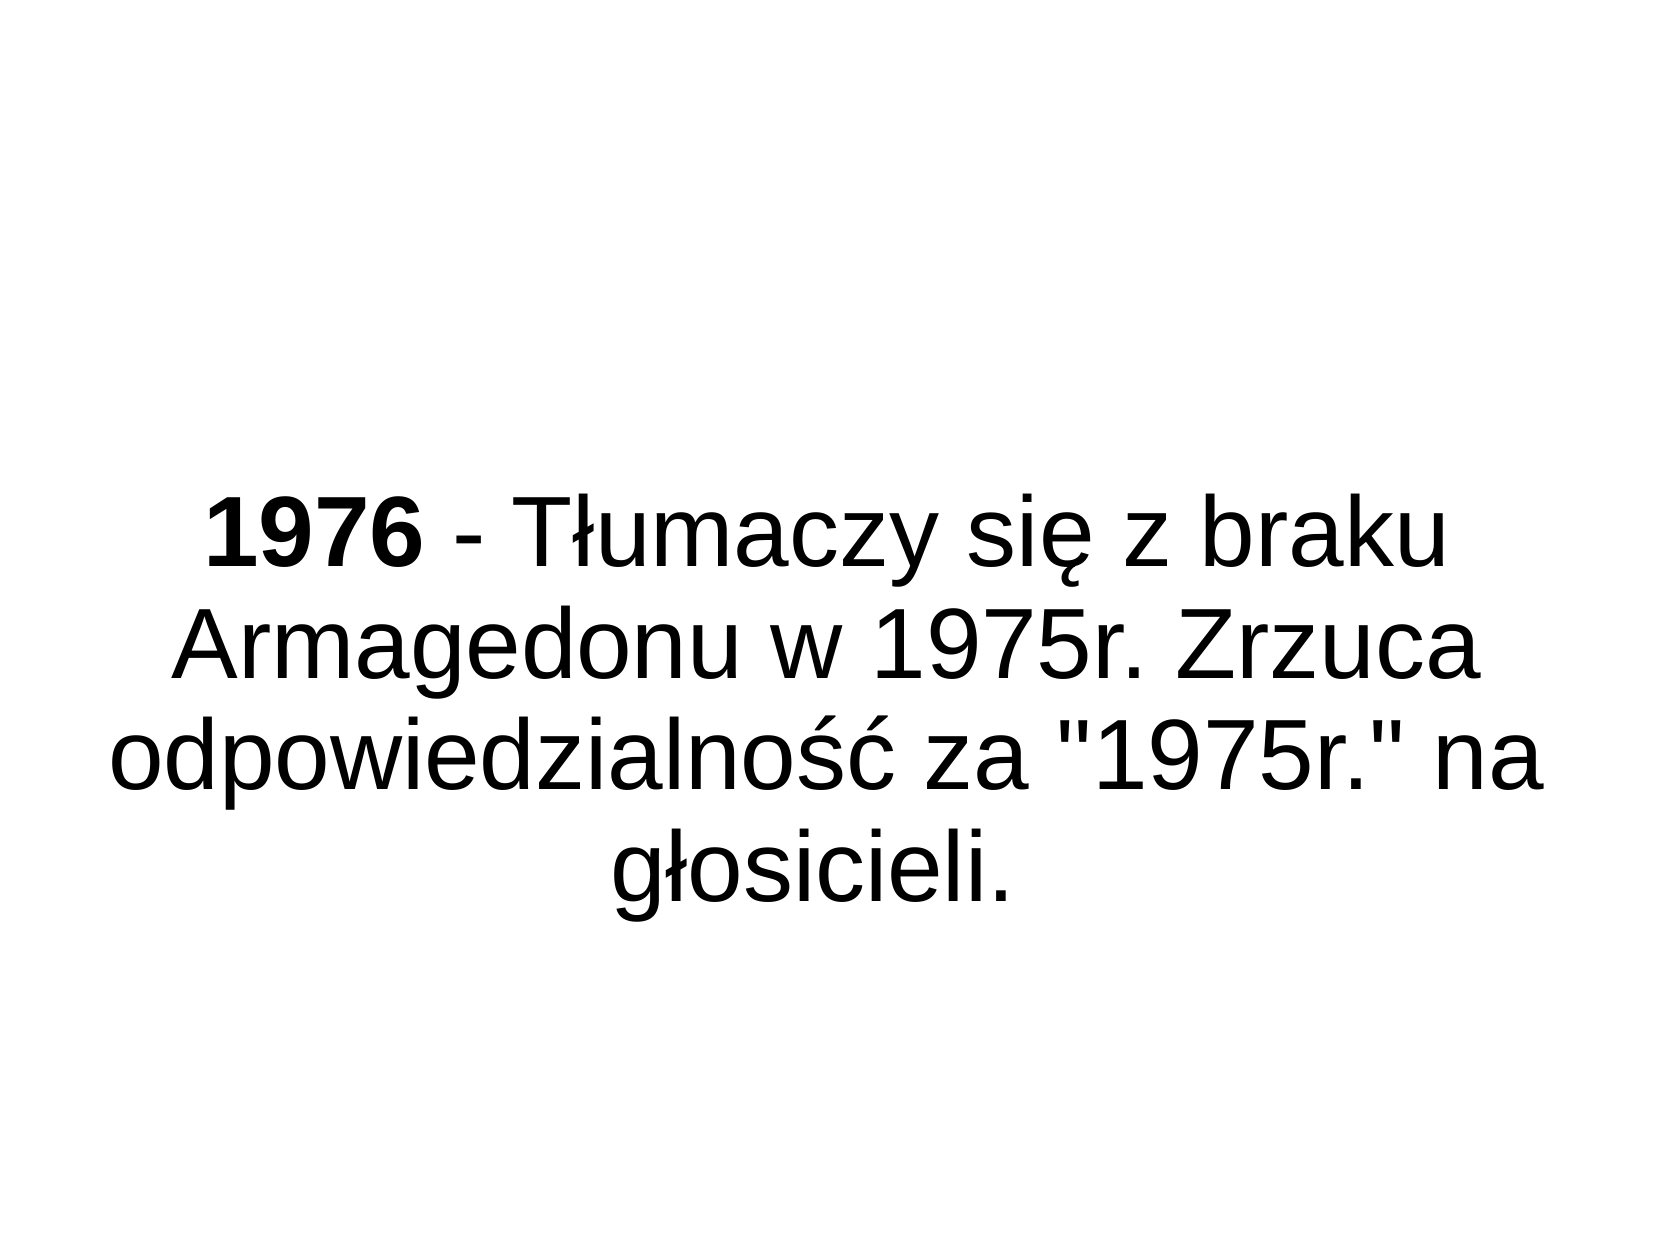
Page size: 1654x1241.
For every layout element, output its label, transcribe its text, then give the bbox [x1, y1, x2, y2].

subtitle 1976 - Tłumaczy się z braku Armagedonu w 1975r. Zrzuca odpowiedzialność za "1975r." na głosicieli. [82, 297, 1571, 1102]
